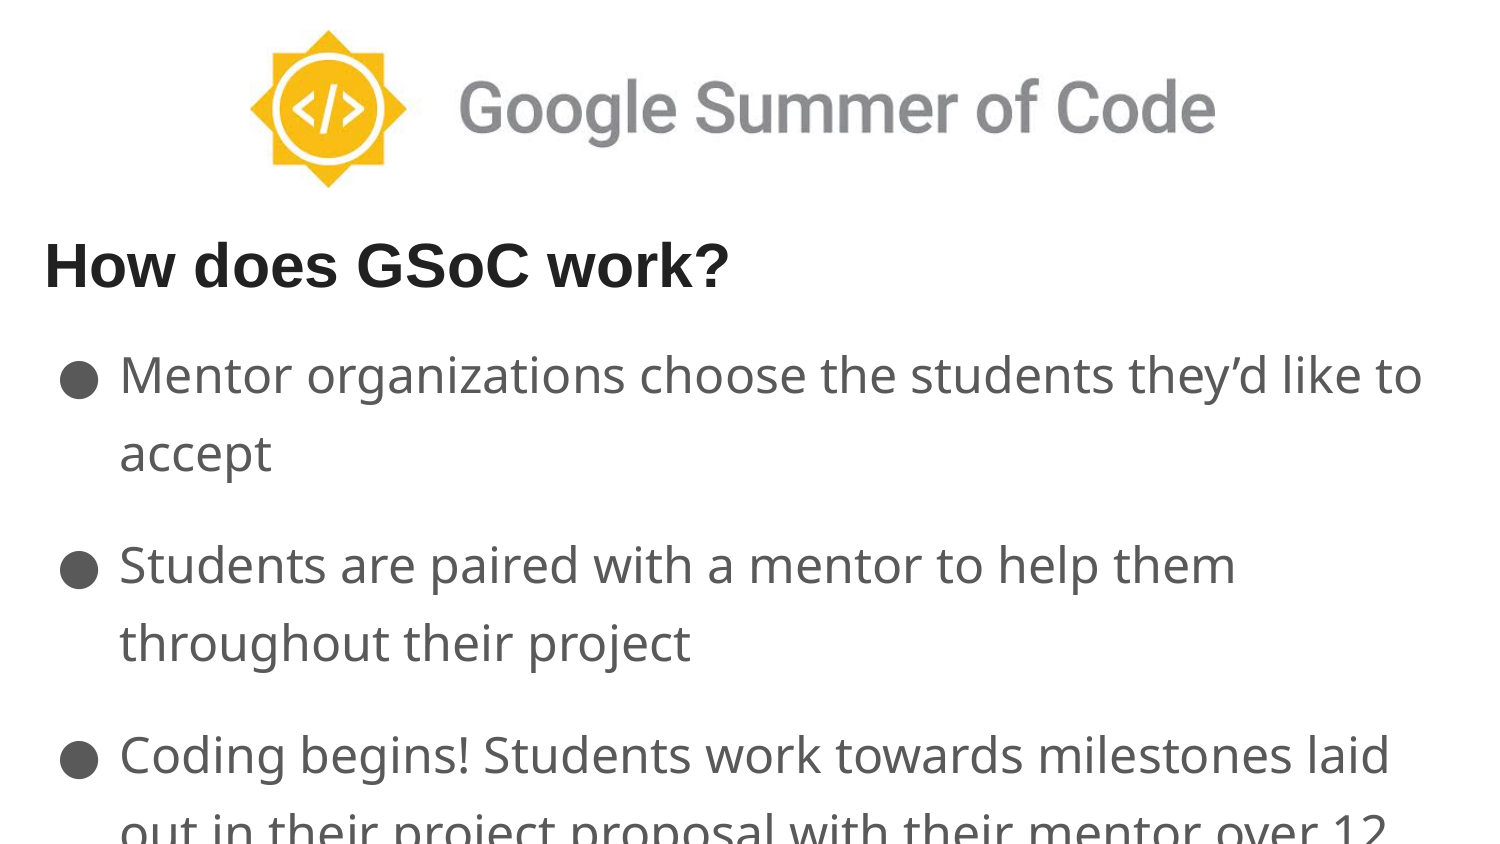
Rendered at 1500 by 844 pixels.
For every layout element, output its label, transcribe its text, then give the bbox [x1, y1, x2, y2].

text_box How does GSoC work? Mentor organizations choose the students they’d like to accept Students are paired with a mentor to help them throughout their project Coding begins! Students work towards milestones laid out in their project proposal with their mentor over 12 weeks [30, 213, 1471, 799]
picture [250, 30, 1232, 188]
